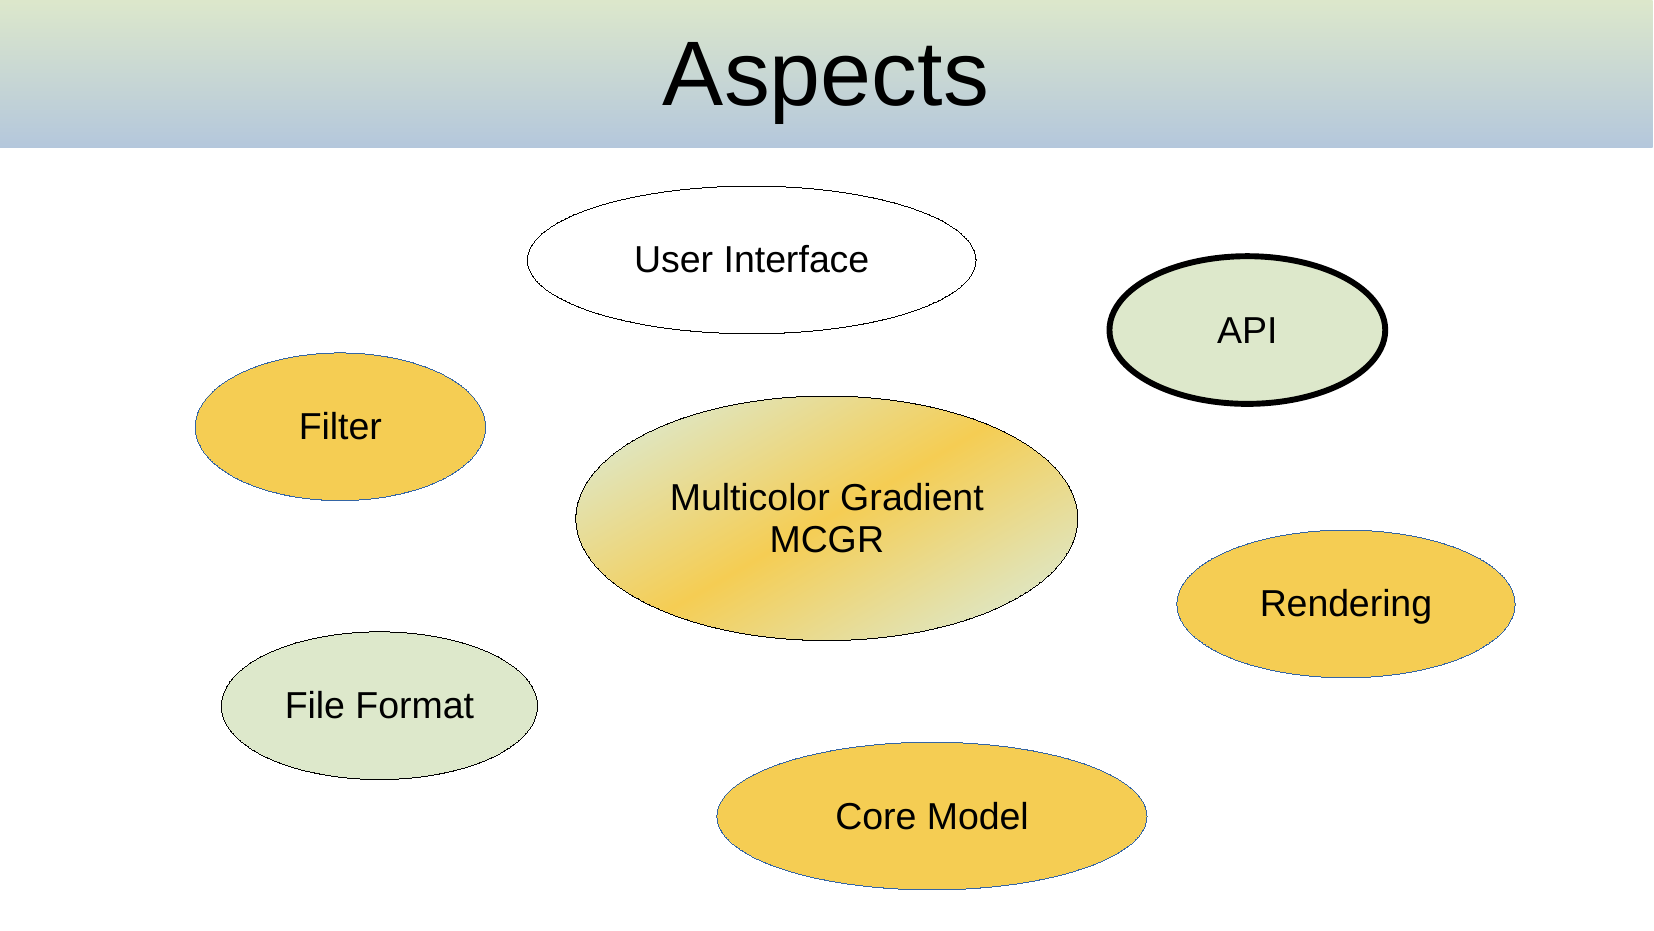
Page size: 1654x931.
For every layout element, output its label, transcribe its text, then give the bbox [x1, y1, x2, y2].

title Aspects [0, 0, 1653, 148]
text_box User Interface [527, 186, 977, 334]
text_box Filter [195, 352, 486, 501]
text_box Core Model [716, 742, 1148, 890]
text_box Rendering [1176, 530, 1516, 678]
text_box File Format [221, 631, 538, 780]
text_box Multicolor Gradient MCGR [575, 396, 1078, 641]
text_box API [1109, 256, 1386, 404]
